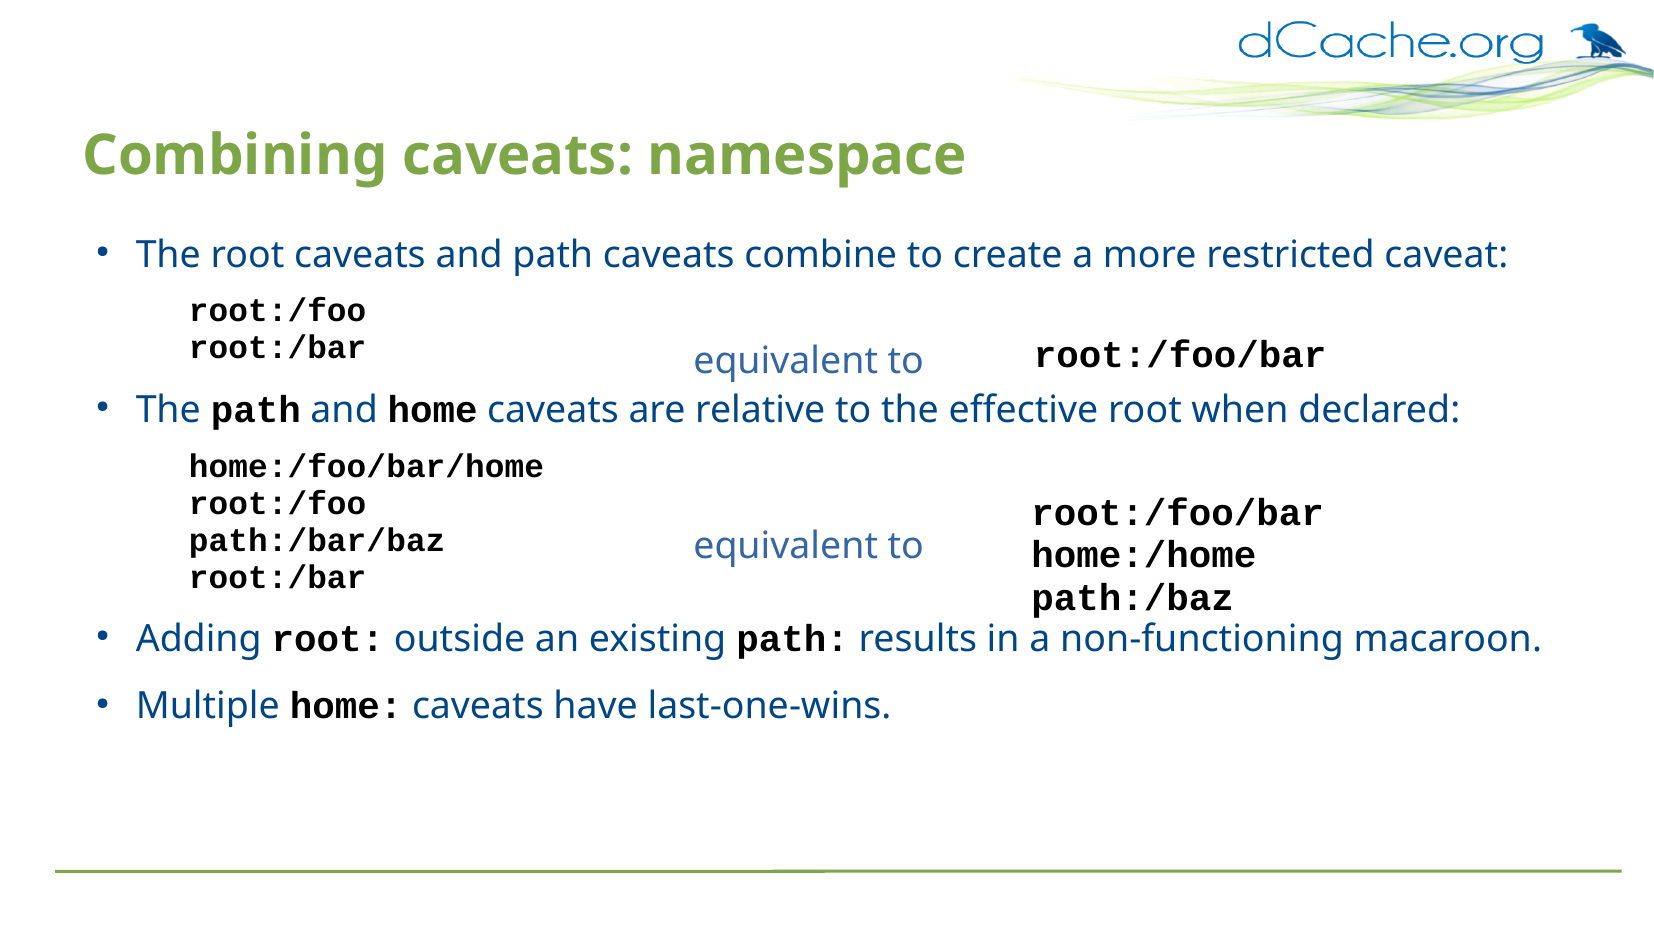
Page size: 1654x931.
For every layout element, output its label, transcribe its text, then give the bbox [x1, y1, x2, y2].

text_box equivalent to [678, 325, 979, 387]
text_box equivalent to [678, 511, 979, 586]
text_box root:/foo/bar home:/home path:/baz [1016, 486, 1407, 630]
title Combining caveats: namespace [82, 116, 1605, 189]
picture [956, 12, 1654, 127]
list The root caveats and path caveats combine to create a more restricted caveat: root:/foo root:/bar The path and home caveats are relative to the effective root when declared: home:/foo/bar/home root:/foo path:/bar/baz root:/bar Adding root: outside an existing path: results in a non-functioning macaroon. Multiple home: caveats have last-one-wins. [82, 227, 1571, 767]
text_box root:/foo/bar [1019, 328, 1410, 387]
